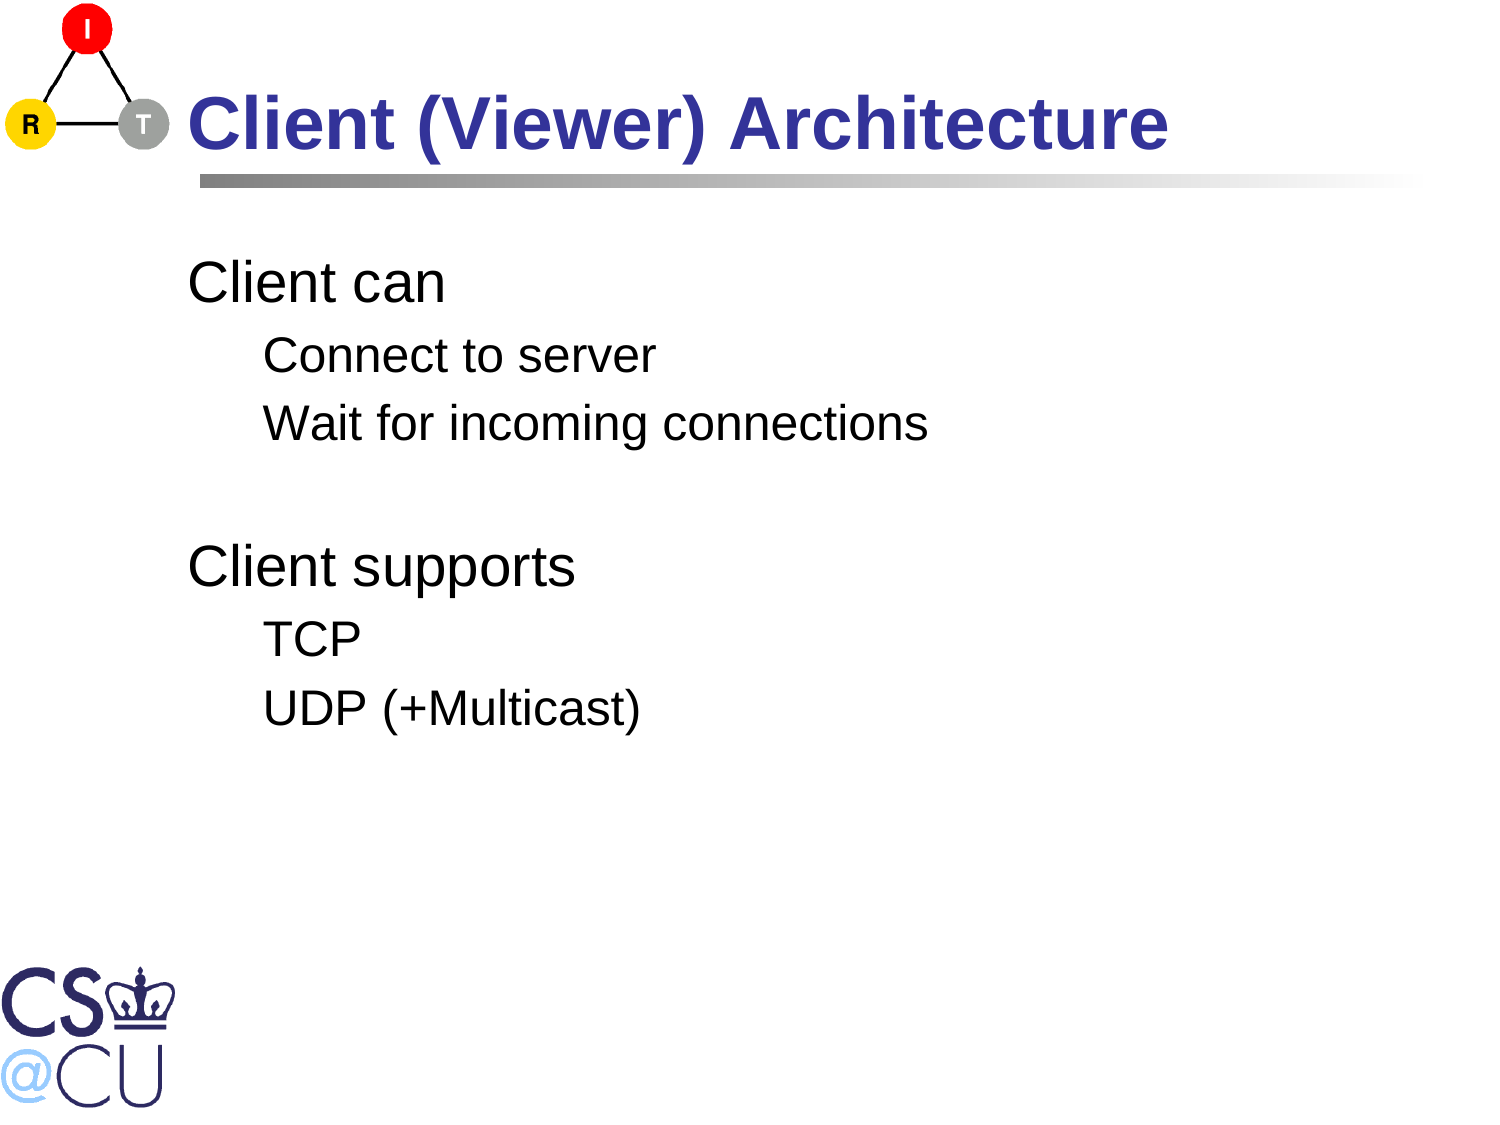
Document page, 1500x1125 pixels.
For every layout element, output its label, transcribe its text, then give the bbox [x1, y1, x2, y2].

list Client can Connect to server Wait for incoming connections Client supports TCP UDP (+Multicast) [187, 249, 1463, 998]
picture [0, 949, 175, 1125]
title Client (Viewer) Architecture [187, 37, 1463, 211]
picture [0, 0, 173, 154]
